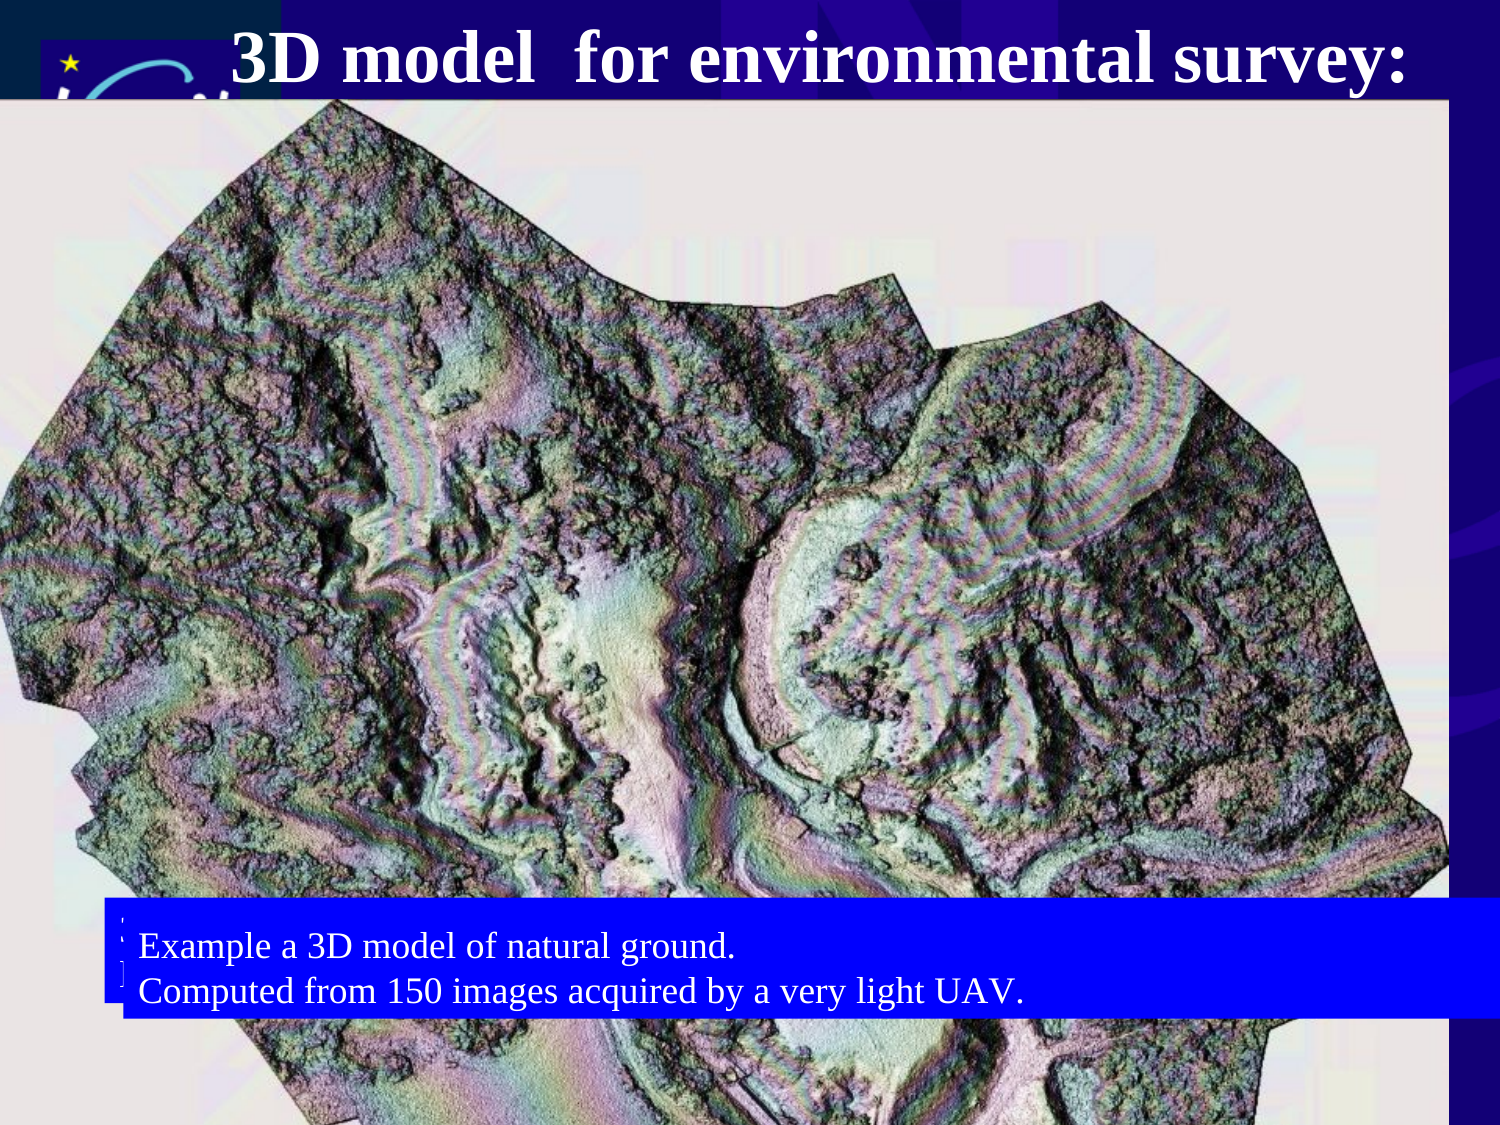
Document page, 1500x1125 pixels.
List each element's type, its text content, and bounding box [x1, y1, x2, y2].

text_box Example a 3D model of natural ground. Computed from 150 images acquired by a very light UAV. [123, 913, 1500, 1019]
picture [0, 0, 1500, 1125]
text_box 3D model for environmental survey: [215, 0, 1427, 106]
text_box 3D model a tools for monitoring soils evolution in natural scenes for problems like soils erosion, glaciers evolution, lanslide .... [104, 897, 1500, 1004]
